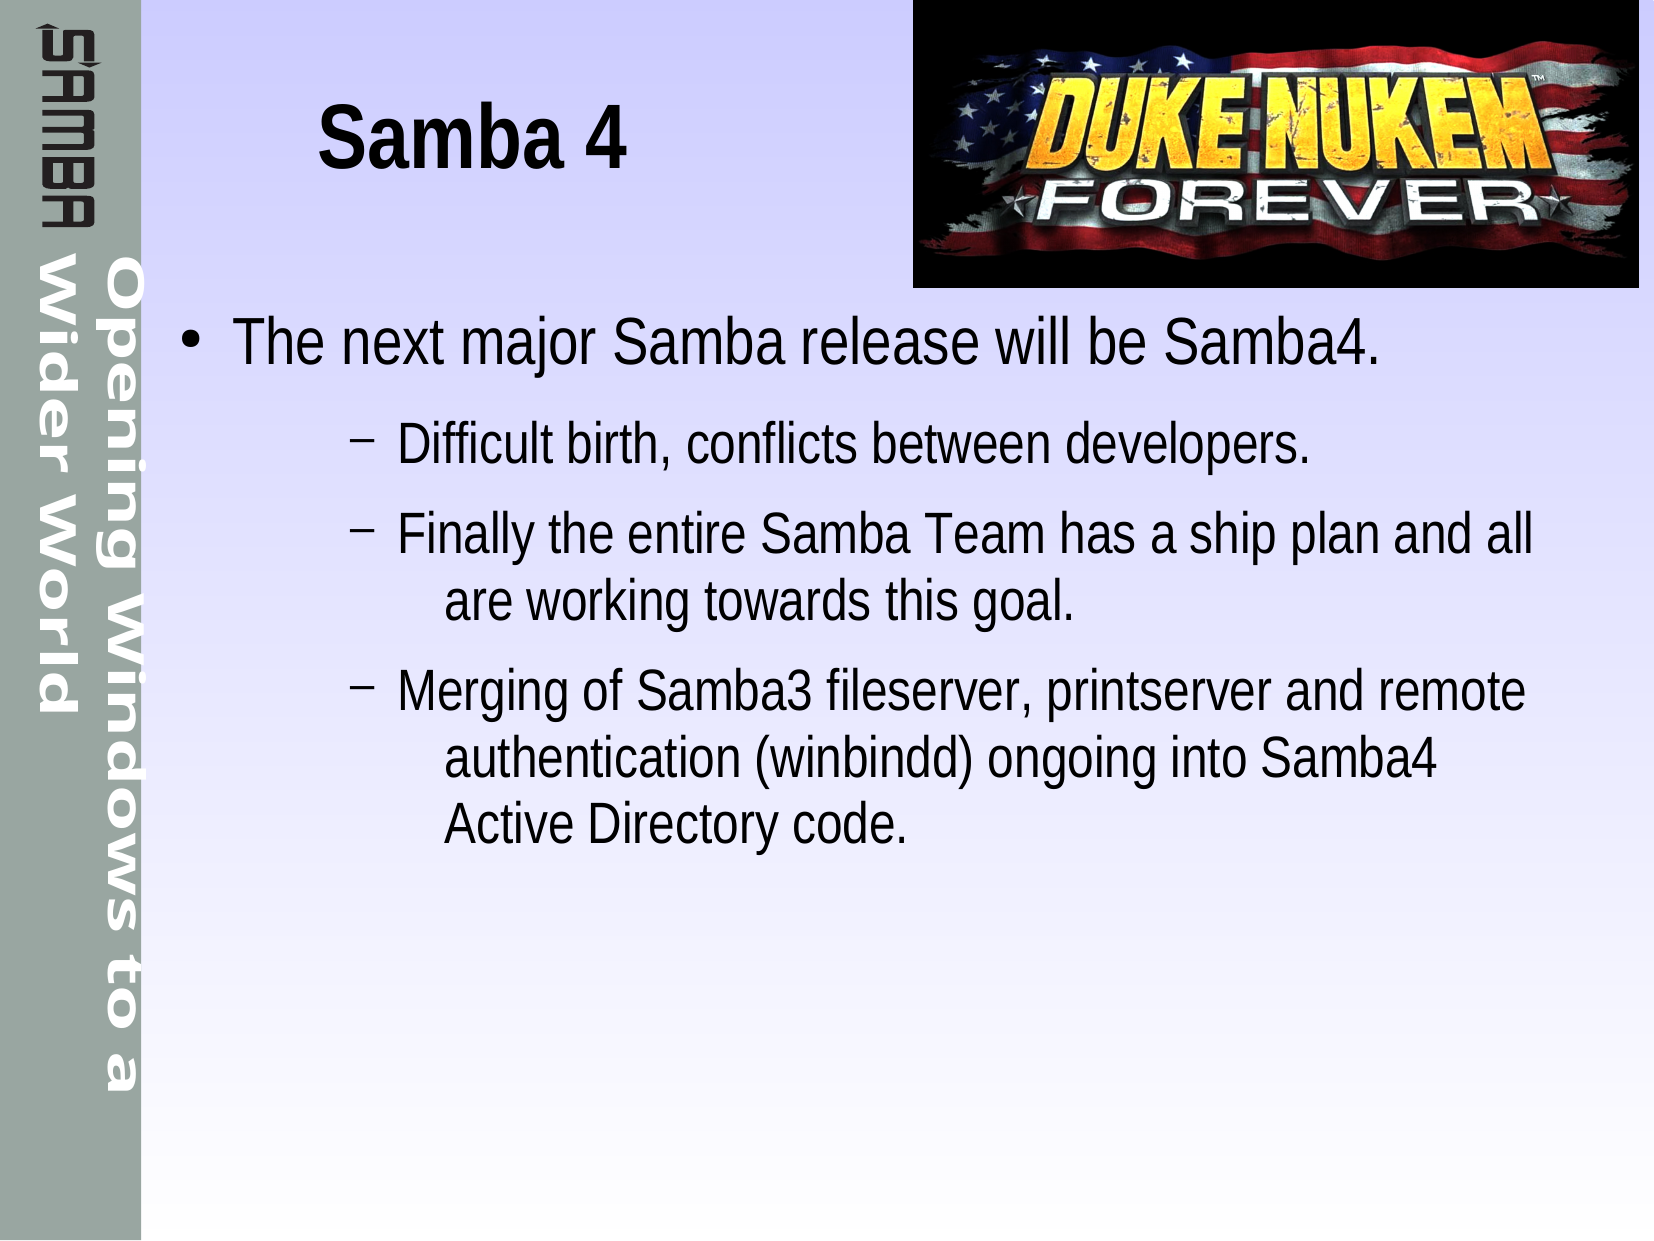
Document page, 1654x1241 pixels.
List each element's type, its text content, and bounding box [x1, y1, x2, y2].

list The next major Samba release will be Samba4. Difficult birth, conflicts between developers. Finally the entire Samba Team has a ship plan and all are working towards this goal. Merging of Samba3 fileserver, printserver and remote authentication (winbindd) ongoing into Samba4 Active Directory code. [161, 302, 1574, 1211]
picture [913, 0, 1639, 289]
title Samba 4 [173, 31, 772, 239]
